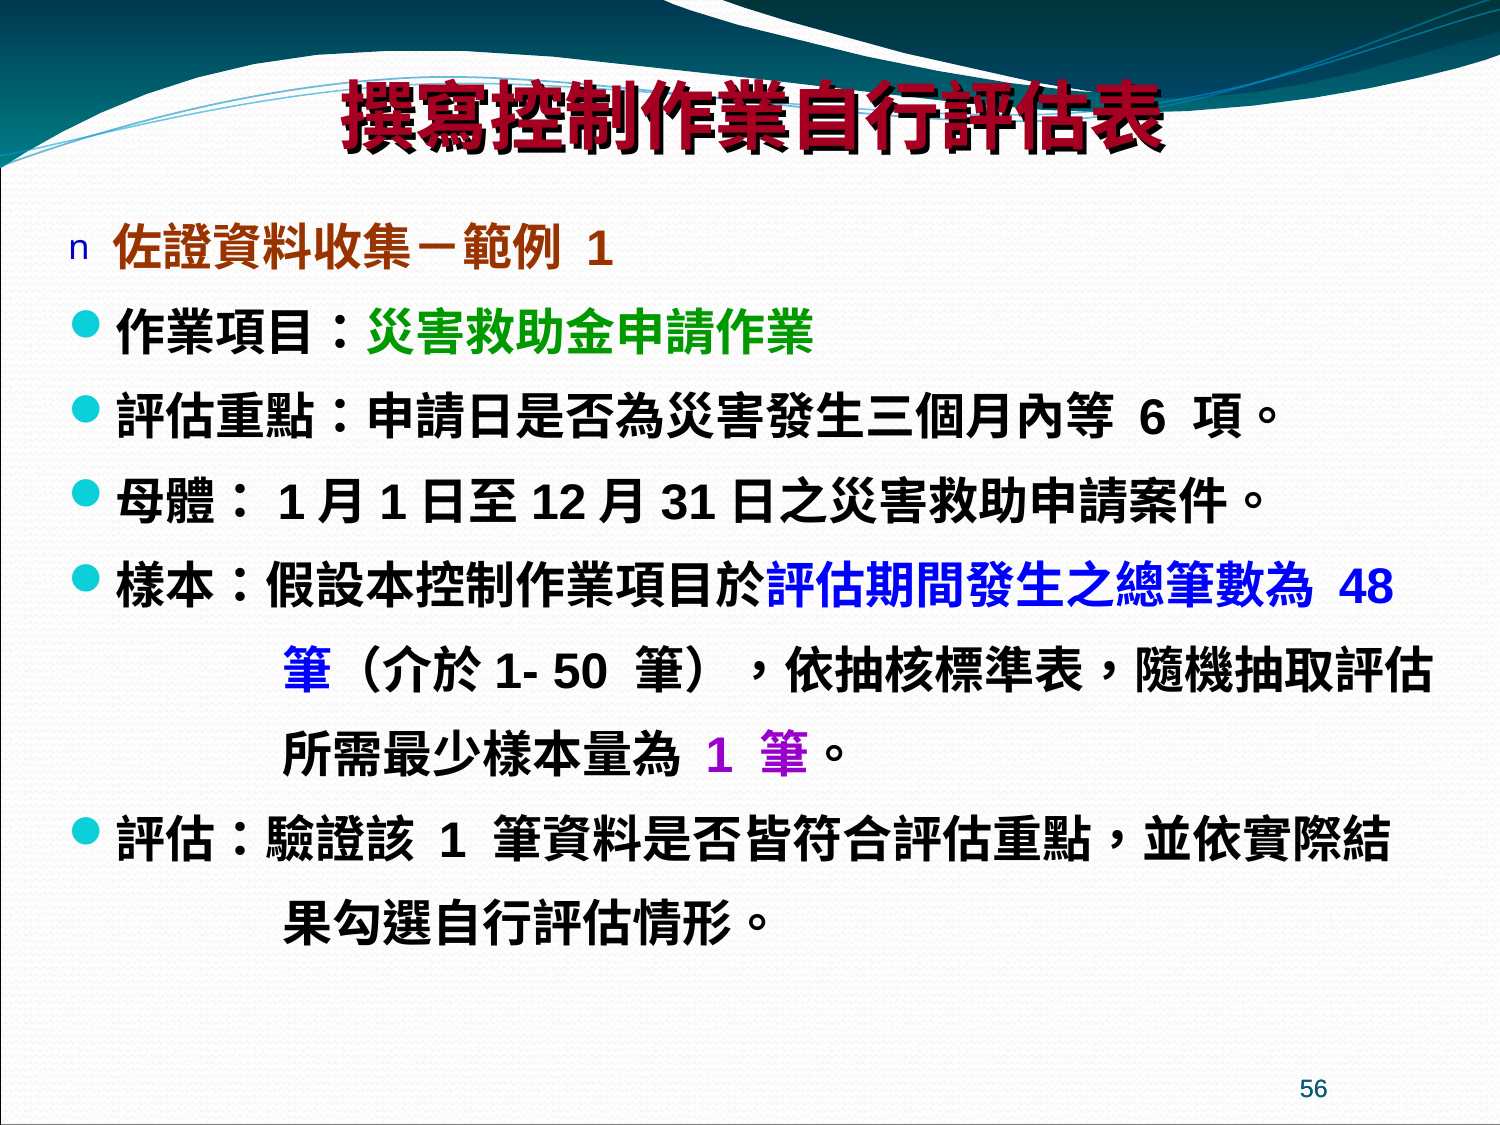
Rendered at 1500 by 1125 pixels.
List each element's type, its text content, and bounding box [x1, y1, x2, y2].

text_box [1299, 1042, 1426, 1103]
list 佐證資料收集－範例 1 作業項目：災害救助金申請作業 評估重點：申請日是否為災害發生三個月內等 6 項。 母體：1月1日至12月31日之災害救助申請案件。 樣本：假設本控制作業項目於評估期間發生之總筆數為 48 筆（介於1- 50 筆），依抽核標準表，隨機抽取評估 所需最少樣本量為 1 筆。 評估：驗證該 1 筆資料是否皆符合評估重點，並依實際結 果勾選自行評估情形。 [53, 196, 1459, 1000]
title 撰寫控制作業自行評估表 [76, 42, 1427, 159]
